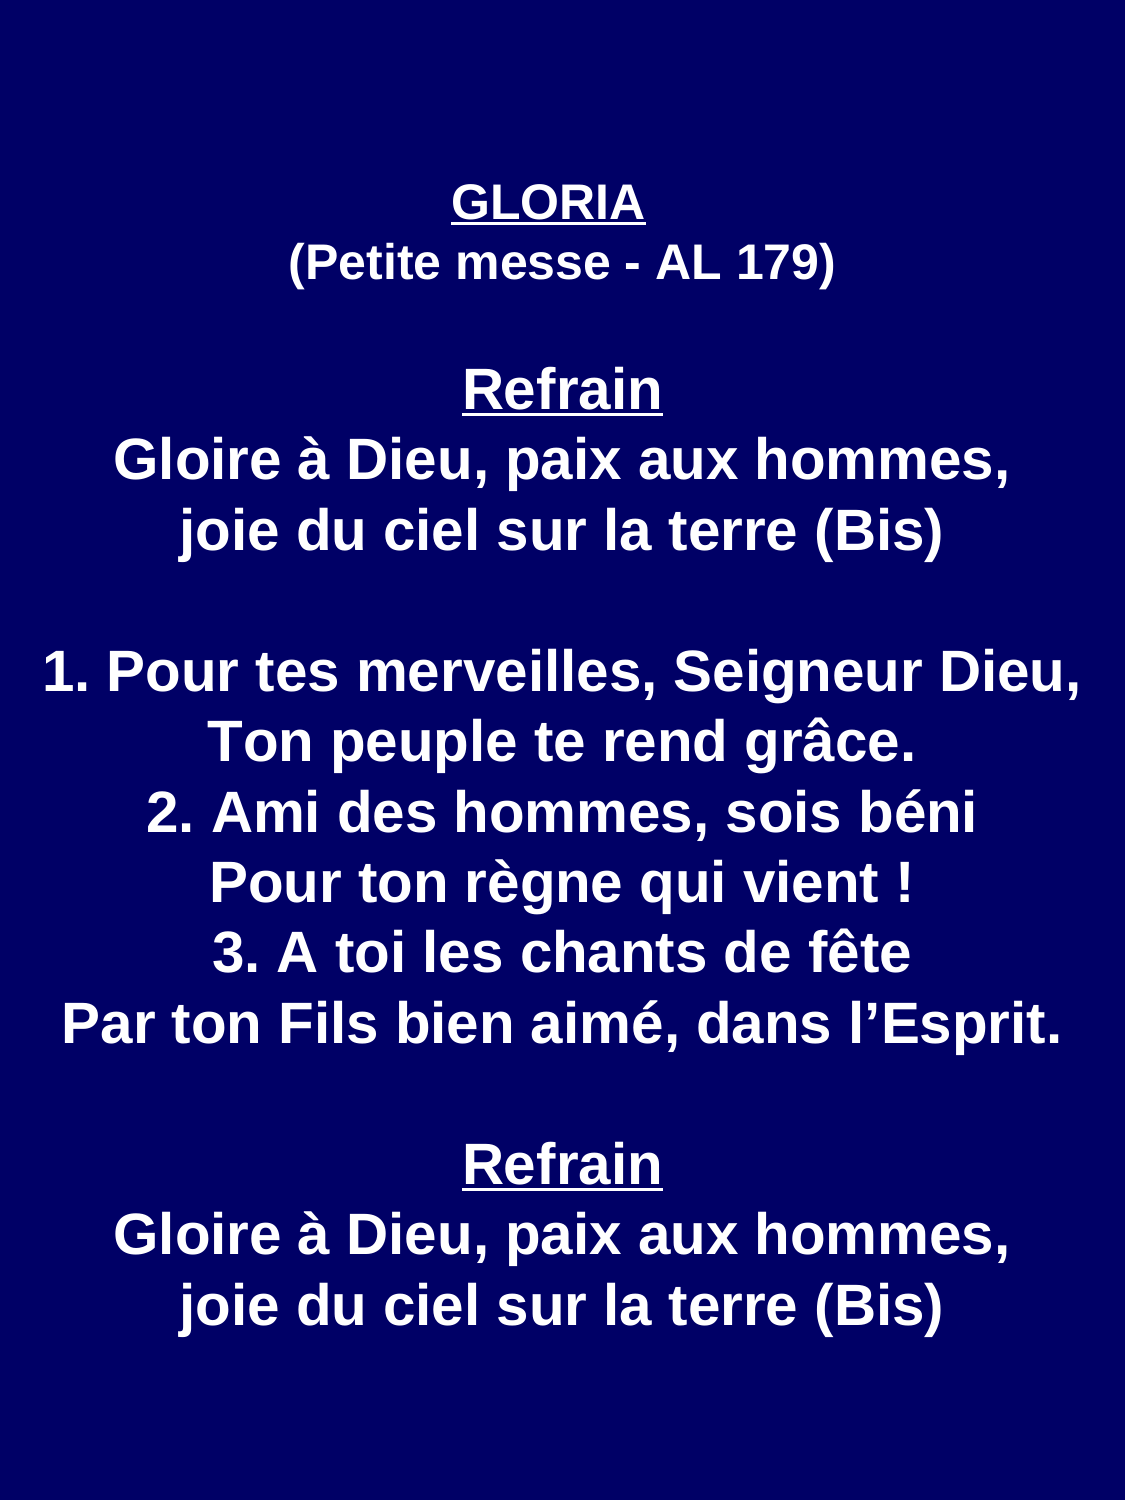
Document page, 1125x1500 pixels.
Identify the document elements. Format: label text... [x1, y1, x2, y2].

text_box GLORIA (Petite messe - AL 179) Refrain Gloire à Dieu, paix aux hommes, joie du ciel sur la terre (Bis) 1. Pour tes merveilles, Seigneur Dieu, Ton peuple te rend grâce. 2. Ami des hommes, sois béni Pour ton règne qui vient ! 3. A toi les chants de fête Par ton Fils bien aimé, dans l’Esprit. Refrain Gloire à Dieu, paix aux hommes, joie du ciel sur la terre (Bis) [0, 25, 1125, 1482]
